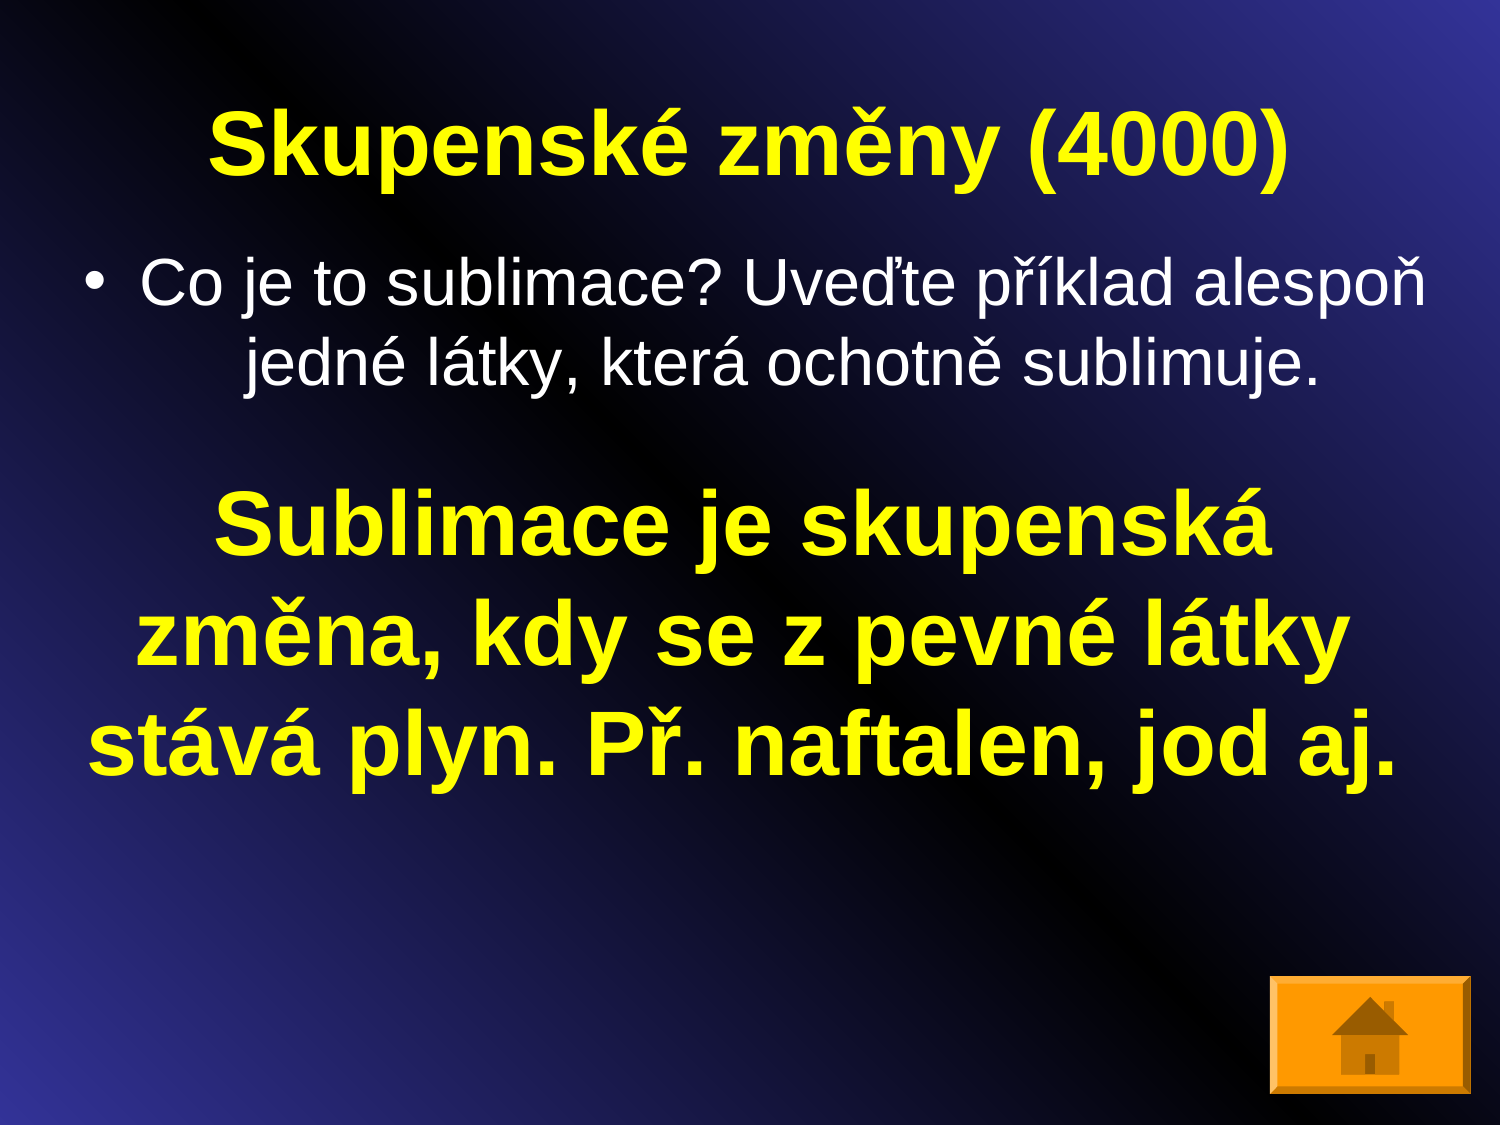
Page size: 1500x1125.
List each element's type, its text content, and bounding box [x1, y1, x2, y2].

list Co je to sublimace? Uveďte příklad alespoň jedné látky, která ochotně sublimuje. [41, 231, 1471, 492]
title Skupenské změny (4000) [75, 45, 1426, 231]
text_box Sublimace je skupenská změna, kdy se z pevné látky stává plyn. Př. naftalen, jod aj. [64, 456, 1424, 912]
text_box [1271, 976, 1471, 1094]
